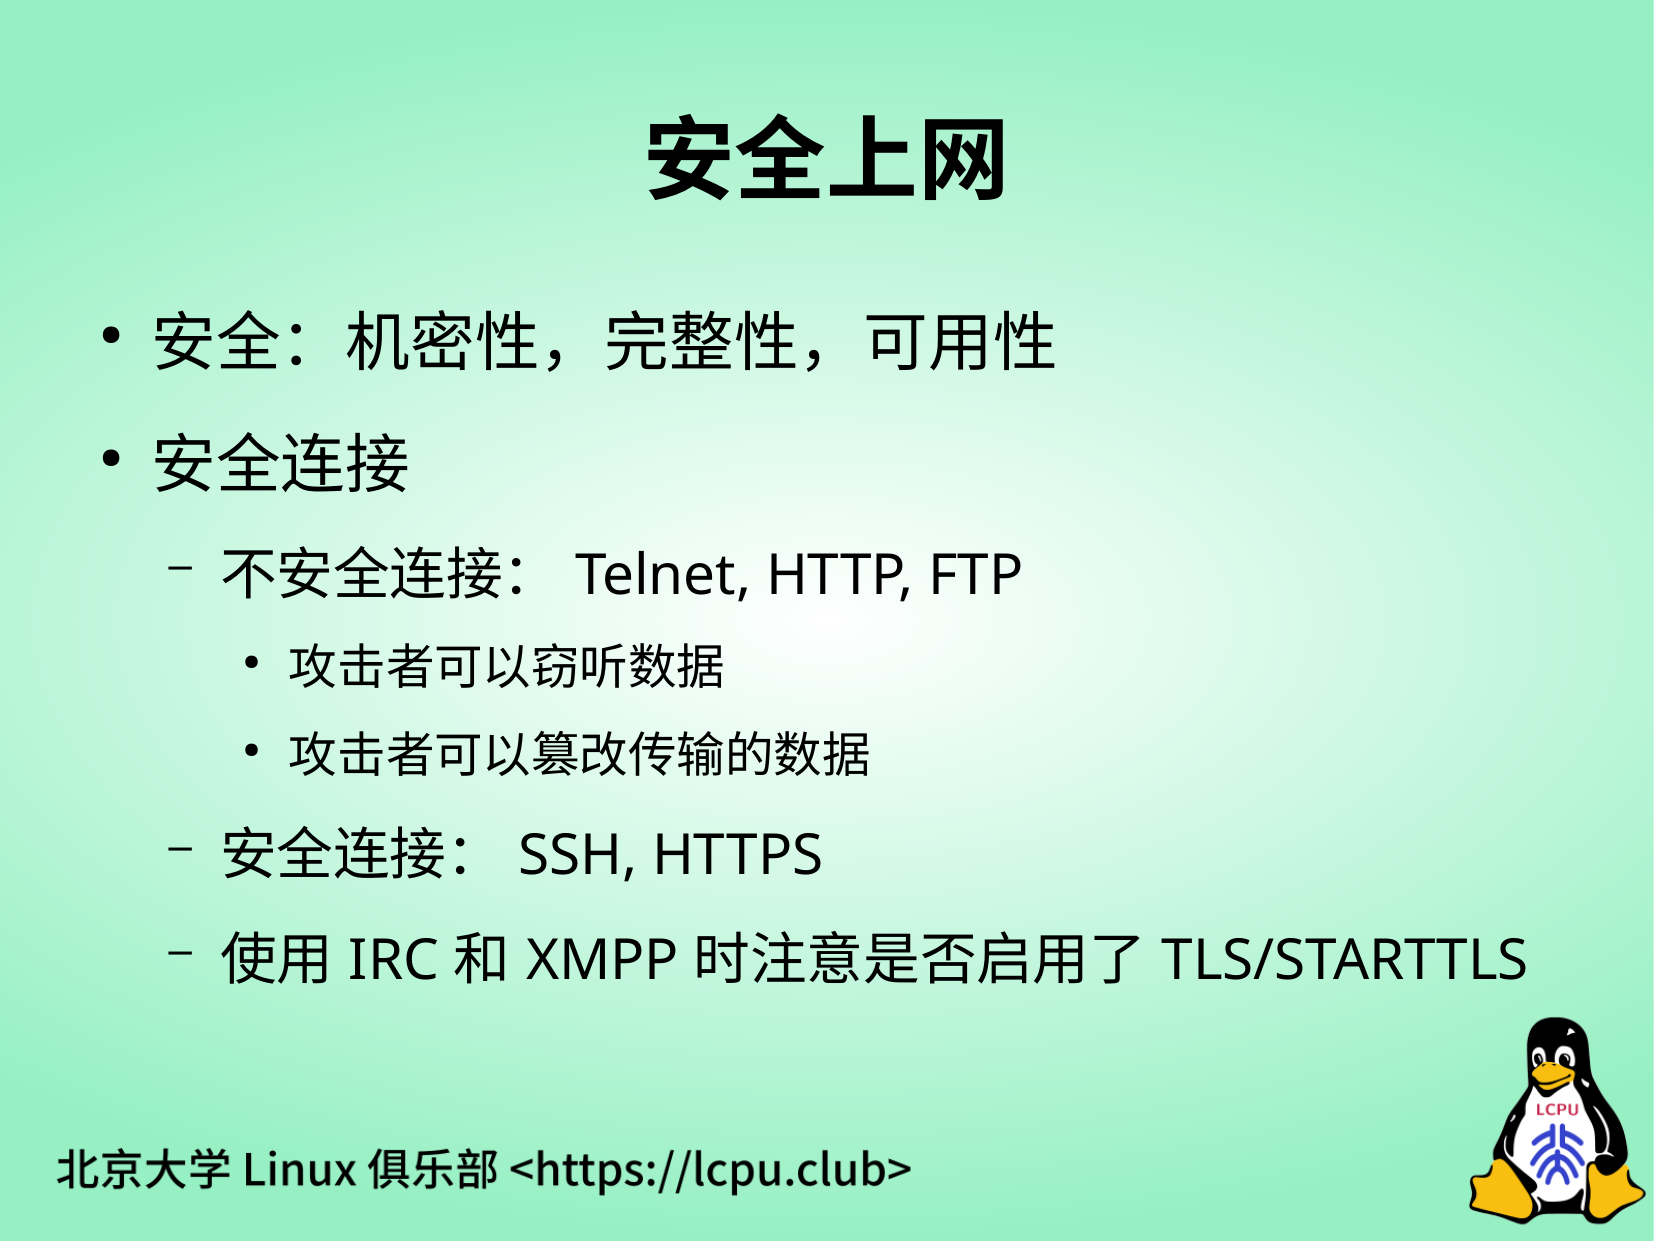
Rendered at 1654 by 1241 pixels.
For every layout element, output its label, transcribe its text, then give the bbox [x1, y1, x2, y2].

title 安全上网 [82, 49, 1571, 257]
picture [0, 0, 1654, 1241]
list 安全：机密性，完整性，可用性 安全连接 不安全连接：Telnet, HTTP, FTP 攻击者可以窃听数据 攻击者可以篡改传输的数据 安全连接：SSH, HTTPS 使用IRC和XMPP时注意是否启用了TLS/STARTTLS [82, 290, 1571, 1010]
